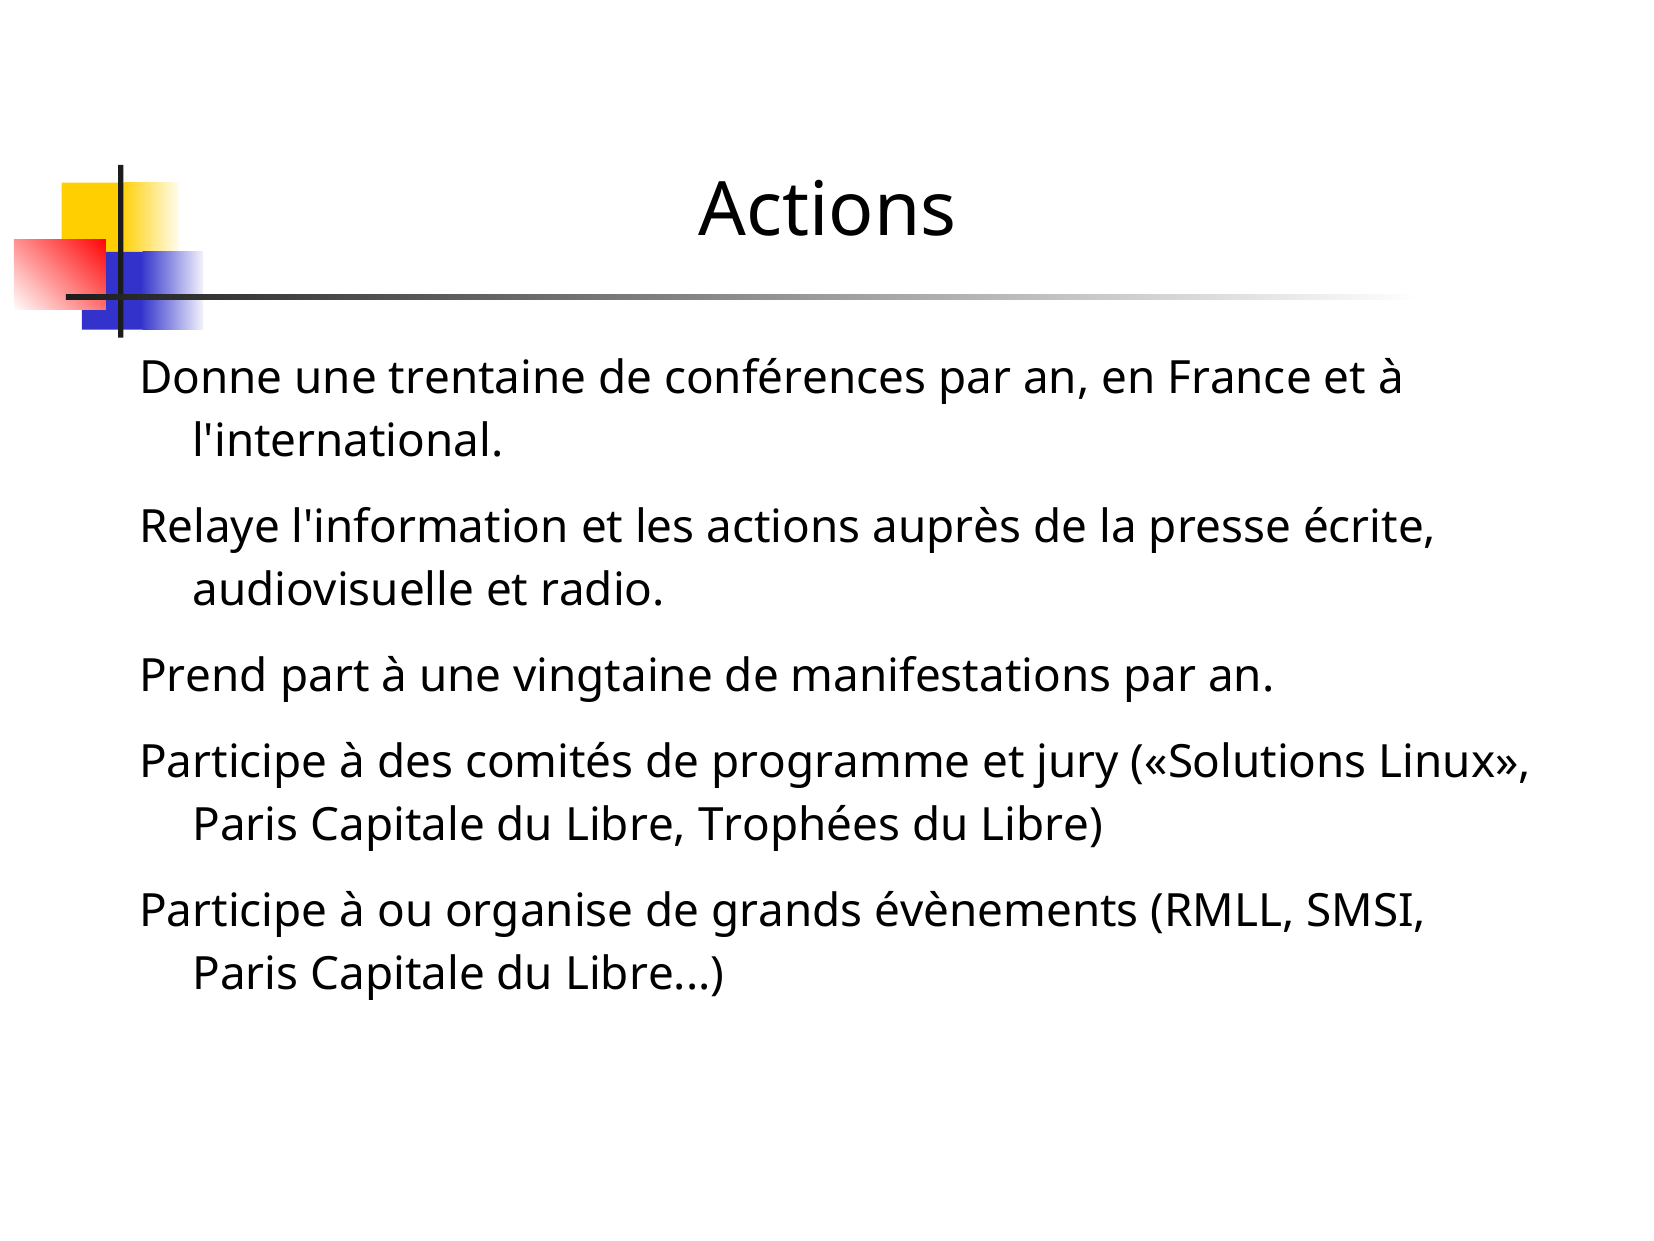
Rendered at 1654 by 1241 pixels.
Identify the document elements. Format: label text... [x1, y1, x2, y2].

list Donne une trentaine de conférences par an, en France et à l'international. Relaye l'information et les actions auprès de la presse écrite, audiovisuelle et radio. Prend part à une vingtaine de manifestations par an. Participe à des comités de programme et jury («Solutions Linux», Paris Capitale du Libre, Trophées du Libre) Participe à ou organise de grands évènements (RMLL, SMSI, Paris Capitale du Libre...) [121, 344, 1534, 1112]
title Actions [121, 110, 1534, 303]
